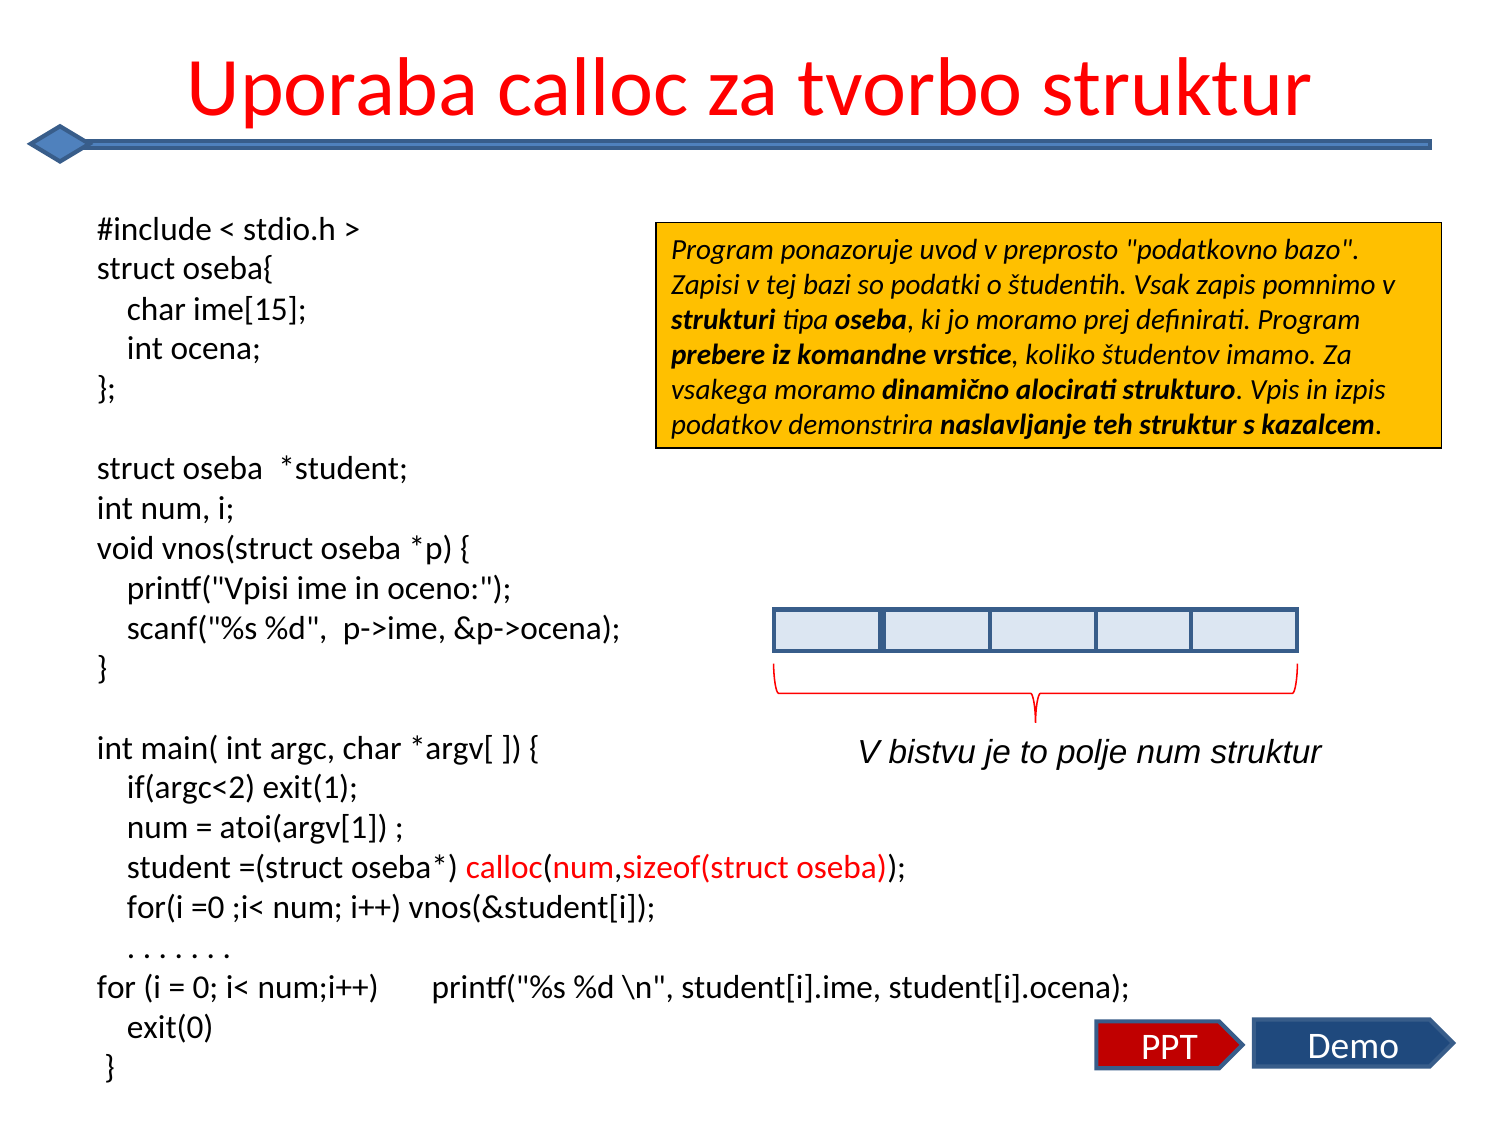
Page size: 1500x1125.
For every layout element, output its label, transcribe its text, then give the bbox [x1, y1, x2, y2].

text_box [773, 609, 880, 651]
text_box [883, 609, 1298, 651]
title Uporaba calloc za tvorbo struktur [75, 23, 1426, 141]
text_box Demo [1253, 1019, 1454, 1067]
text_box #include < stdio.h > struct oseba{ char ime[15]; int ocena; }; struct oseba *student; int num, i; void vnos(struct oseba *p) { printf("Vpisi ime in oceno:"); scanf("%s %d", p->ime, &p->ocena); } int main( int argc, char *argv[ ]) { if(argc<2) exit(1); num = atoi(argv[1]) ; student =(struct oseba*) calloc(num,sizeof(struct oseba)); for(i =0 ;i< num; i++) vnos(&student[i]); . . . . . . . for (i = 0; i< num;i++) printf("%s %d \n", student[i].ime, student[i].ocena); exit(0) } [82, 199, 1419, 1093]
text_box PPT [1096, 1021, 1243, 1069]
text_box Program ponazoruje uvod v preprosto "podatkovno bazo". Zapisi v tej bazi so podatki o študentih. Vsak zapis pomnimo v strukturi tipa oseba, ki jo moramo prej definirati. Program prebere iz komandne vrstice, koliko študentov imamo. Za vsakega moramo dinamično alocirati strukturo. Vpis in izpis podatkov demonstrira naslavljanje teh struktur s kazalcem. [656, 222, 1442, 448]
text_box V bistvu je to polje num struktur [842, 722, 1338, 778]
